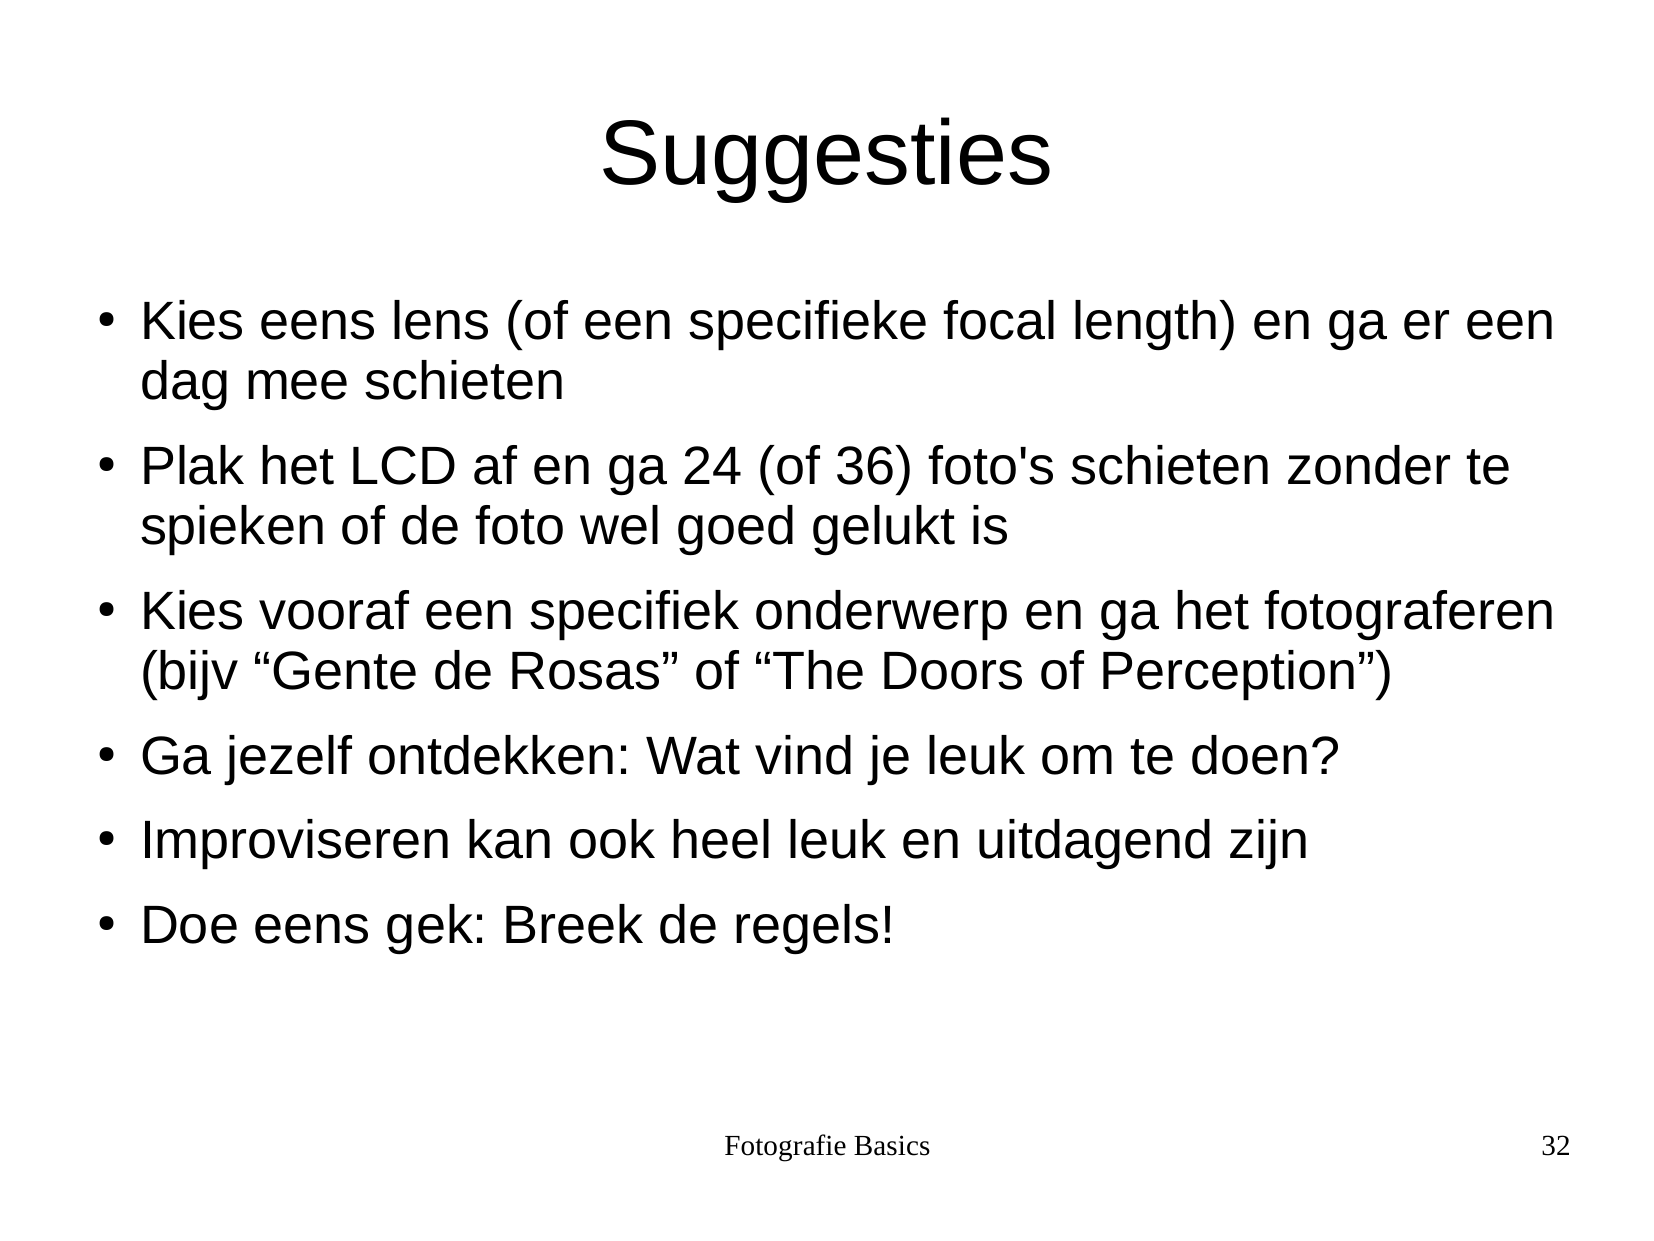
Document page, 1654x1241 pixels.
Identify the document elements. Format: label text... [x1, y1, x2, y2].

title Suggesties [82, 49, 1571, 257]
list Kies eens lens (of een specifieke focal length) en ga er een dag mee schieten Plak het LCD af en ga 24 (of 36) foto's schieten zonder te spieken of de foto wel goed gelukt is Kies vooraf een specifiek onderwerp en ga het fotograferen (bijv “Gente de Rosas” of “The Doors of Perception”) Ga jezelf ontdekken: Wat vind je leuk om te doen? Improviseren kan ook heel leuk en uitdagend zijn Doe eens gek: Breek de regels! [82, 290, 1571, 1010]
